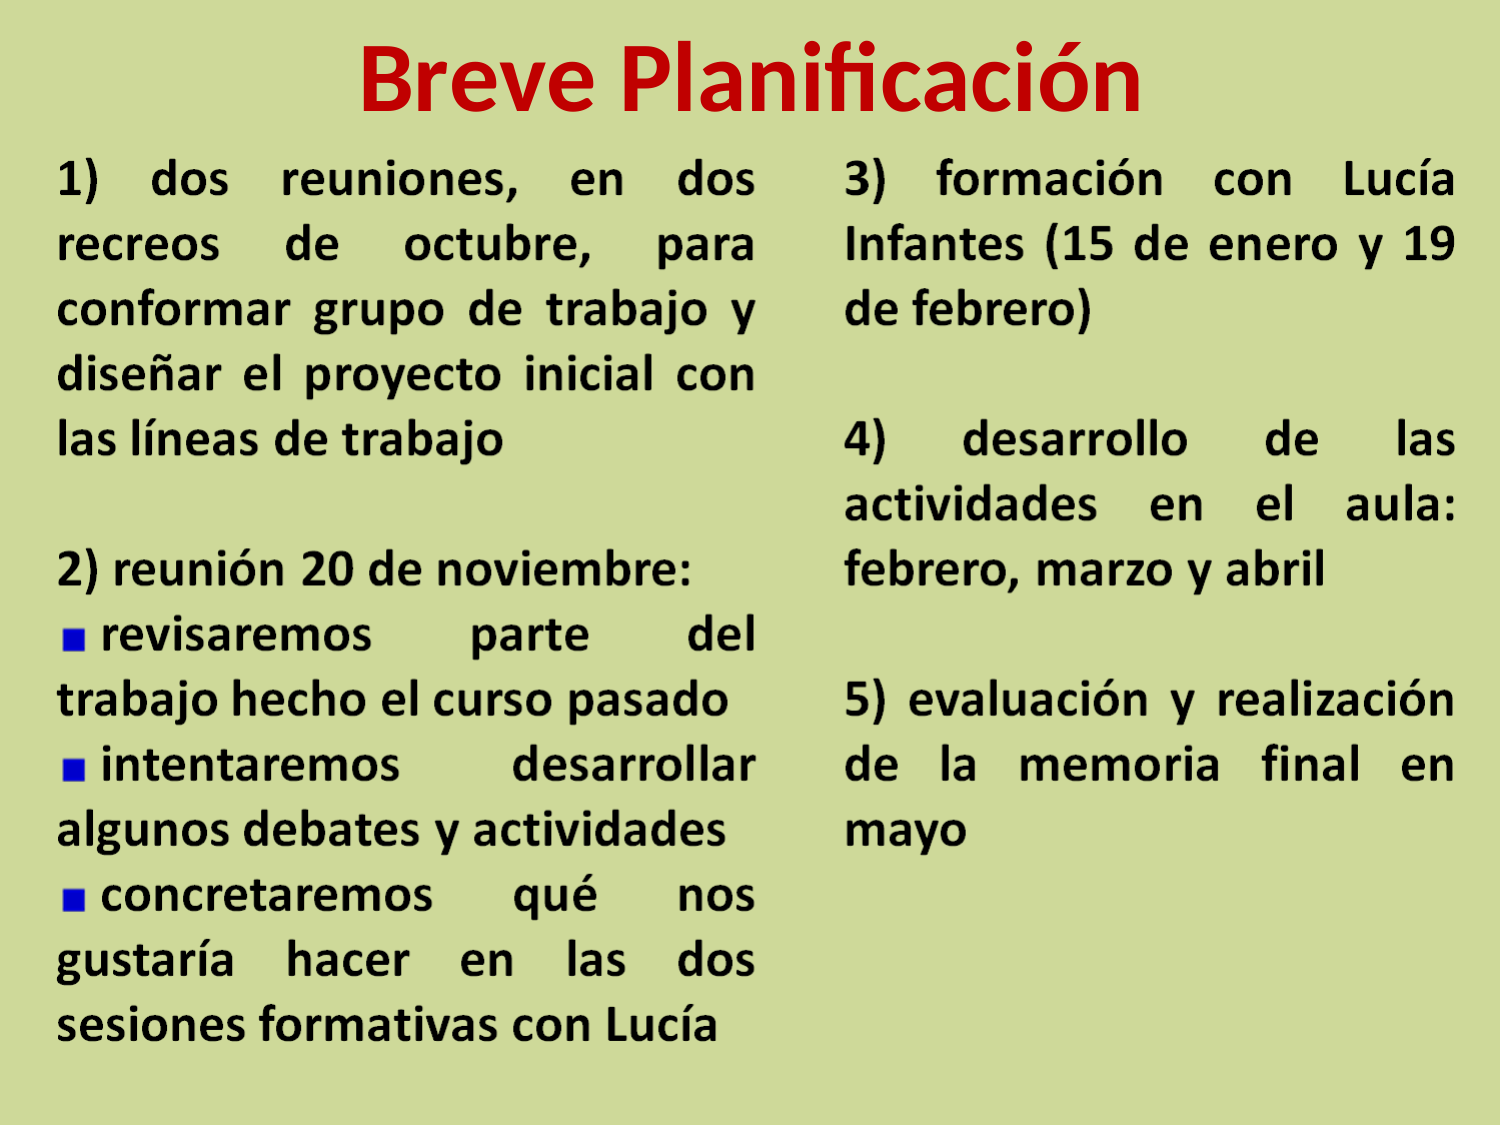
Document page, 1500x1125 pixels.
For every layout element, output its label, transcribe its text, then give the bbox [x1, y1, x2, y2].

text_box Breve Planificación [76, 0, 1427, 128]
picture [40, 128, 1491, 1091]
